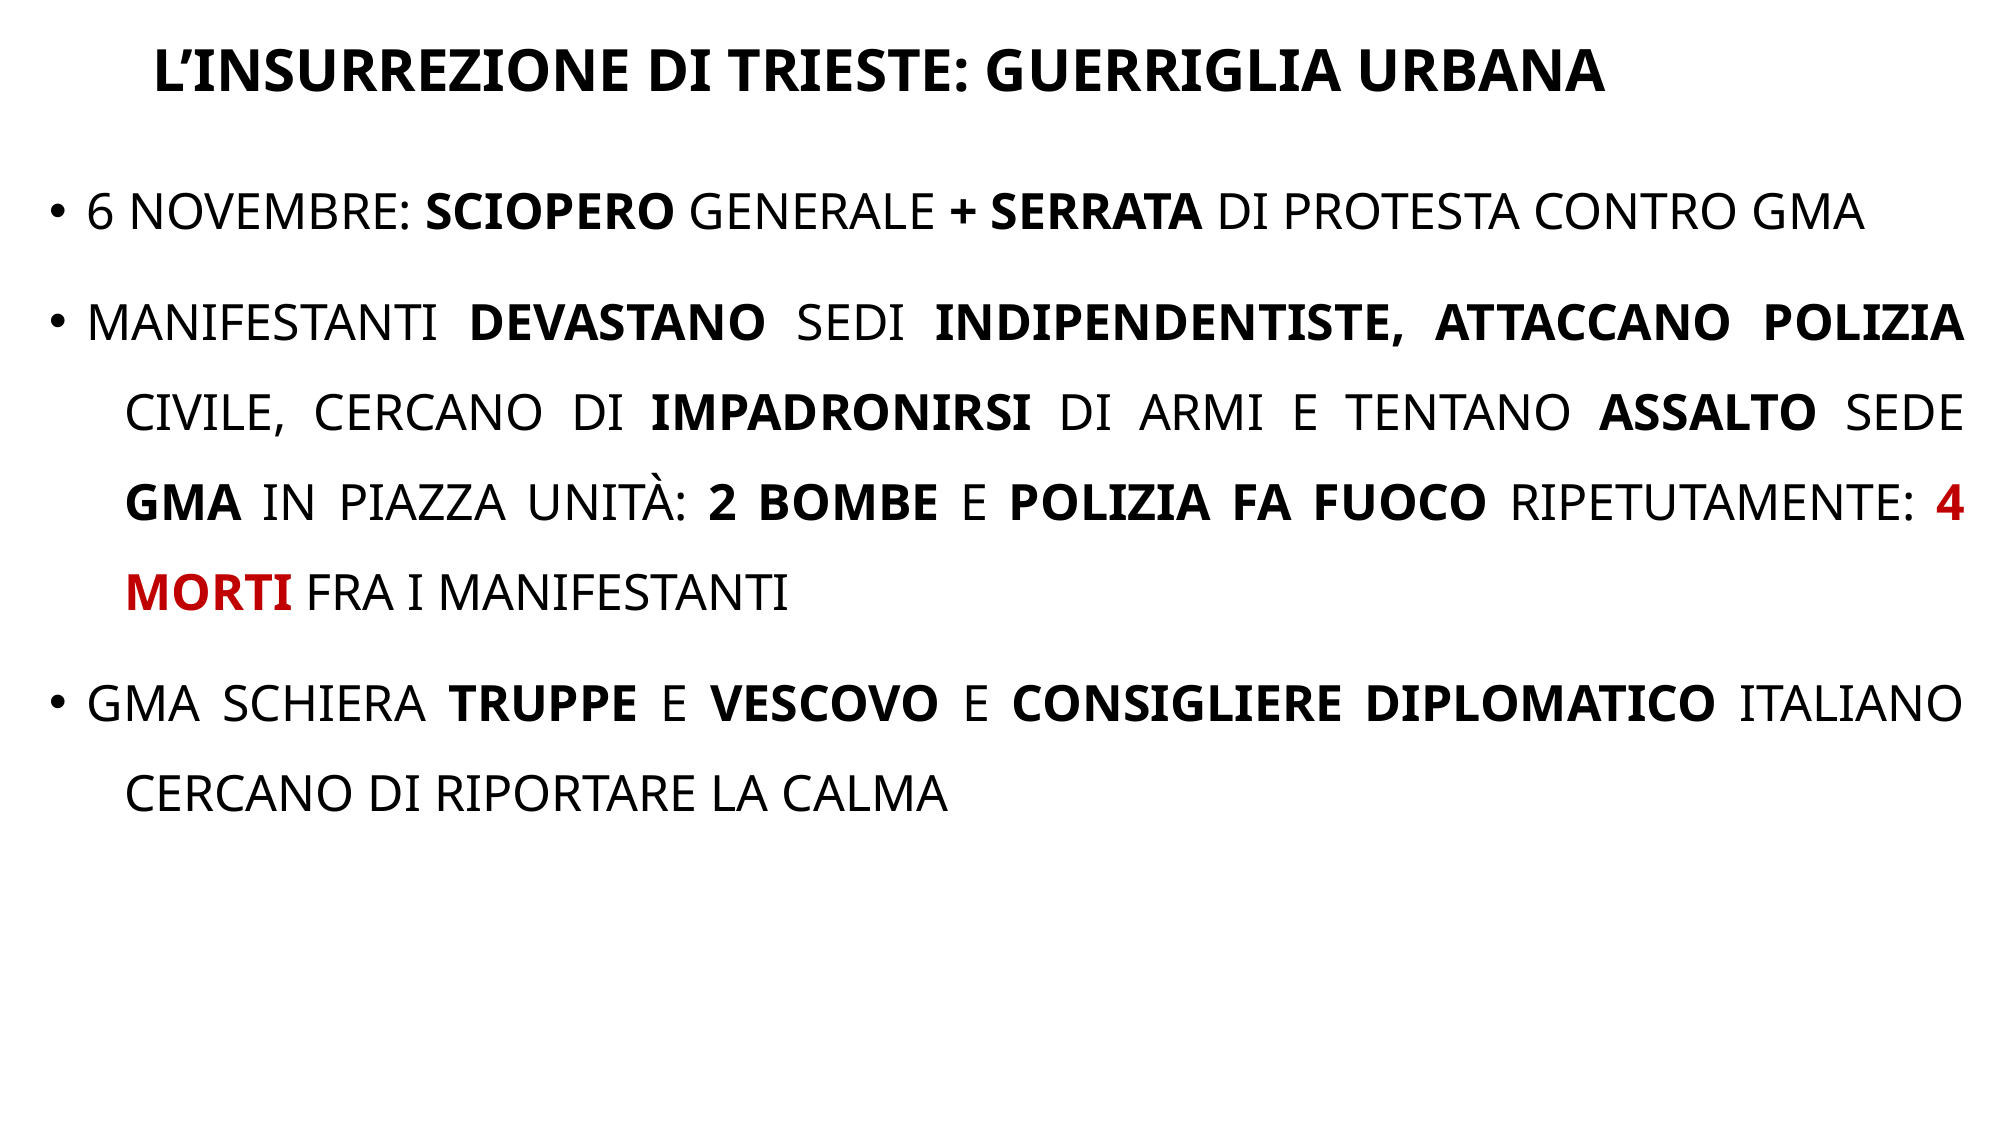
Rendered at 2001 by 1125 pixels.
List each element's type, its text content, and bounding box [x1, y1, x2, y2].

list 6 NOVEMBRE: SCIOPERO GENERALE + SERRATA DI PROTESTA CONTRO GMA MANIFESTANTI DEVASTANO SEDI INDIPENDENTISTE, ATTACCANO POLIZIA CIVILE, CERCANO DI IMPADRONIRSI DI ARMI E TENTANO ASSALTO SEDE GMA IN PIAZZA UNITÀ: 2 BOMBE E POLIZIA FA FUOCO RIPETUTAMENTE: 4 MORTI FRA I MANIFESTANTI GMA SCHIERA TRUPPE E VESCOVO E CONSIGLIERE DIPLOMATICO ITALIANO CERCANO DI RIPORTARE LA CALMA [34, 142, 1980, 1088]
title L’INSURREZIONE DI TRIESTE: GUERRIGLIA URBANA [137, 15, 1863, 131]
